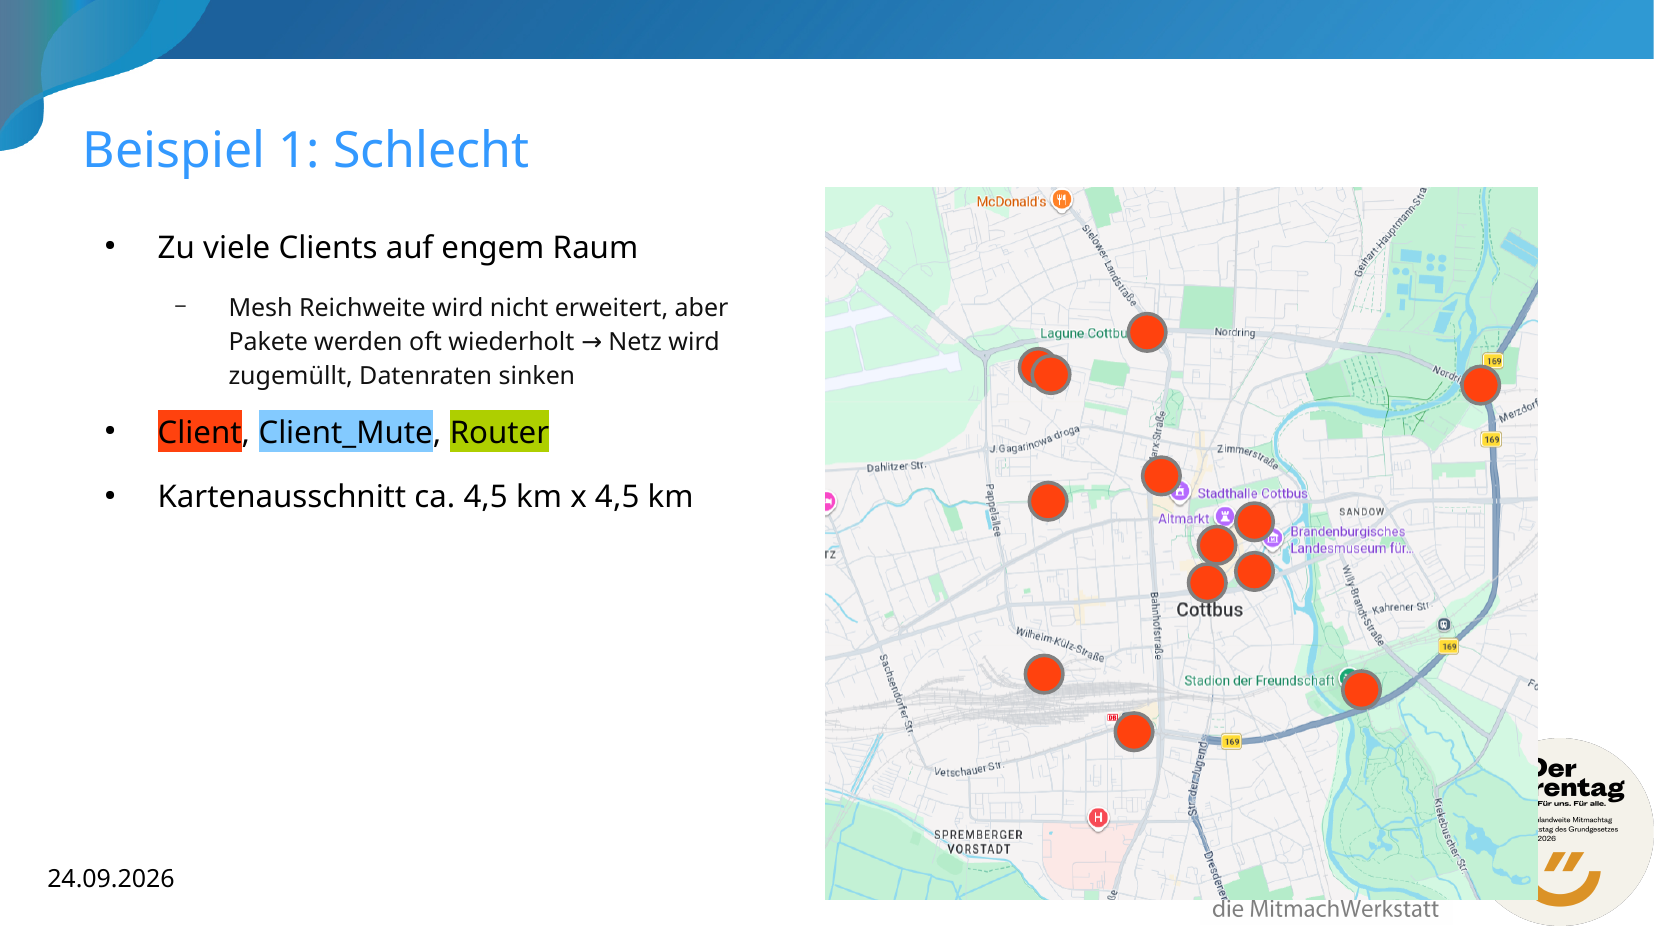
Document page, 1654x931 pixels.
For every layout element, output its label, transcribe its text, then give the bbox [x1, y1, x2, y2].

text_box [1235, 503, 1274, 541]
text_box [1019, 348, 1070, 394]
title Beispiel 1: Schlecht [82, 99, 1571, 197]
text_box [1142, 457, 1181, 495]
text_box [1188, 526, 1236, 602]
text_box [1115, 712, 1153, 751]
text_box [1128, 313, 1166, 352]
text_box [1029, 482, 1067, 521]
text_box [1025, 655, 1063, 693]
picture [0, 0, 1654, 931]
text_box [1461, 366, 1500, 404]
text_box [1235, 552, 1274, 591]
text_box [1342, 670, 1381, 709]
list Zu viele Clients auf engem Raum Mesh Reichweite wird nicht erweitert, aber Pakete werden oft wiederholt → Netz wird zugemüllt, Datenraten sinken Client, Client_Mute, Router Kartenausschnitt ca. 4,5 km x 4,5 km [86, 225, 751, 656]
